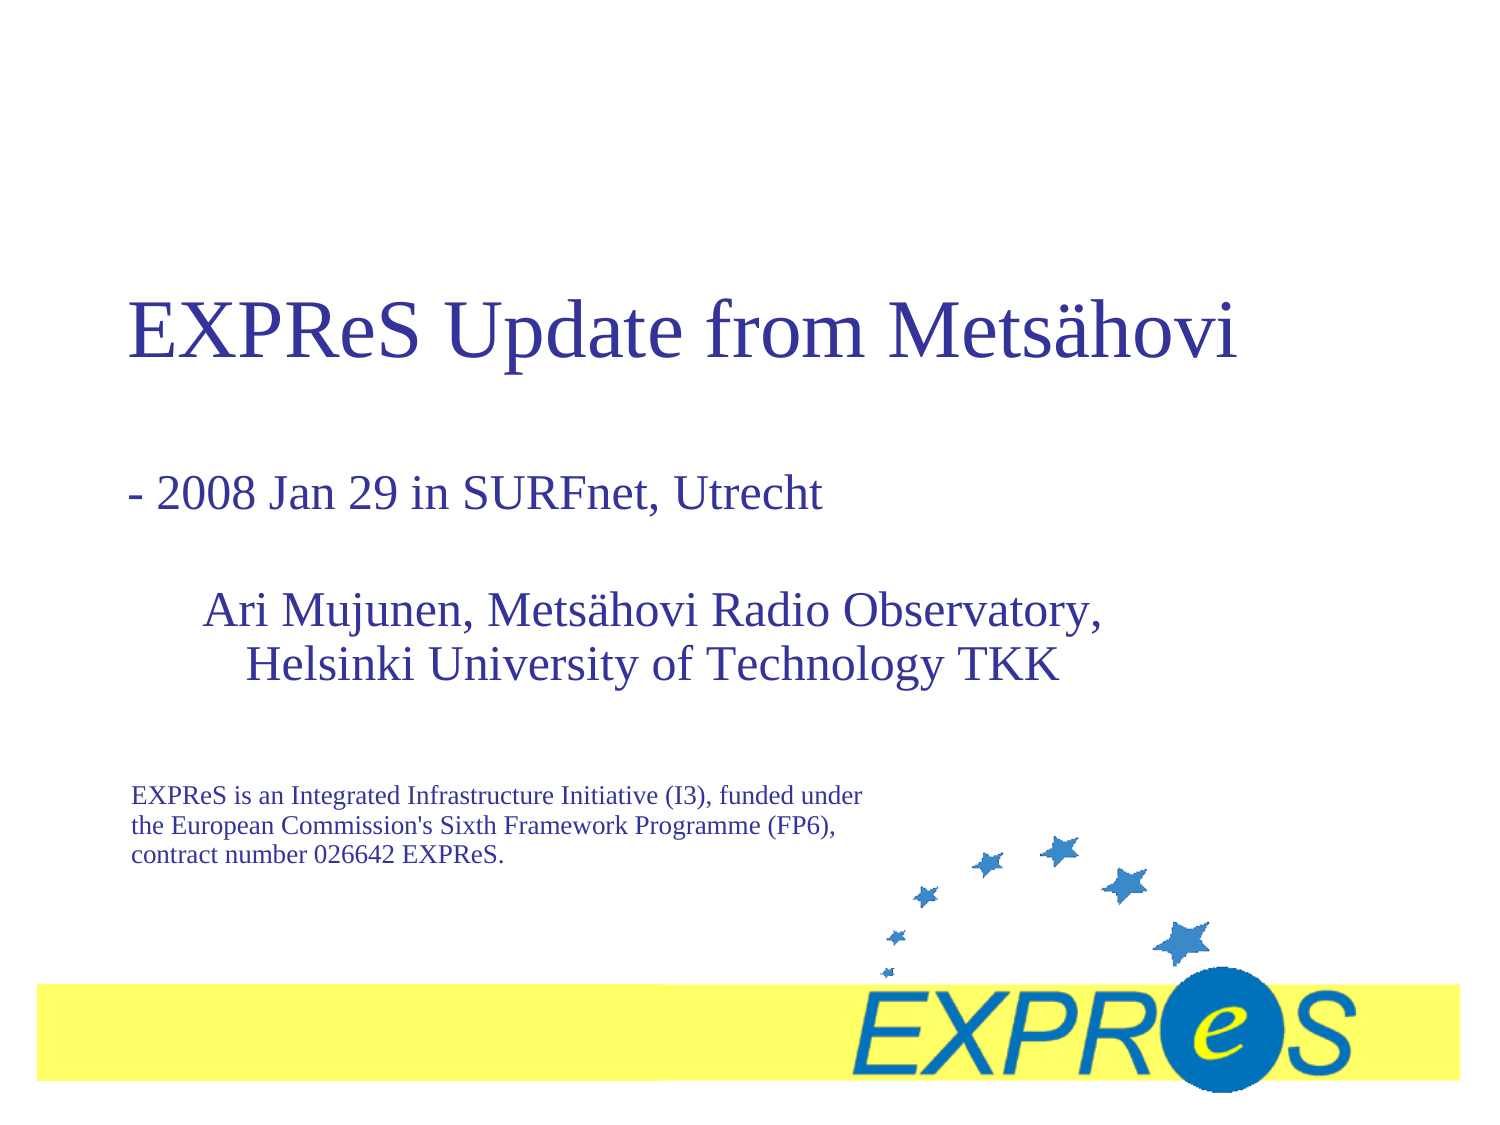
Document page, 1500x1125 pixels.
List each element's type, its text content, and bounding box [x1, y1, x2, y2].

subtitle Ari Mujunen, Metsähovi Radio Observatory, Helsinki University of Technology TKK [112, 575, 1388, 796]
title EXPReS Update from Metsähovi - 2008 Jan 29 in SURFnet, Utrecht [112, 200, 1388, 529]
text_box EXPReS is an Integrated Infrastructure Initiative (I3), funded under the European Commission's Sixth Framework Programme (FP6), contract number 026642 EXPReS. [116, 774, 880, 914]
picture [37, 820, 1500, 1103]
